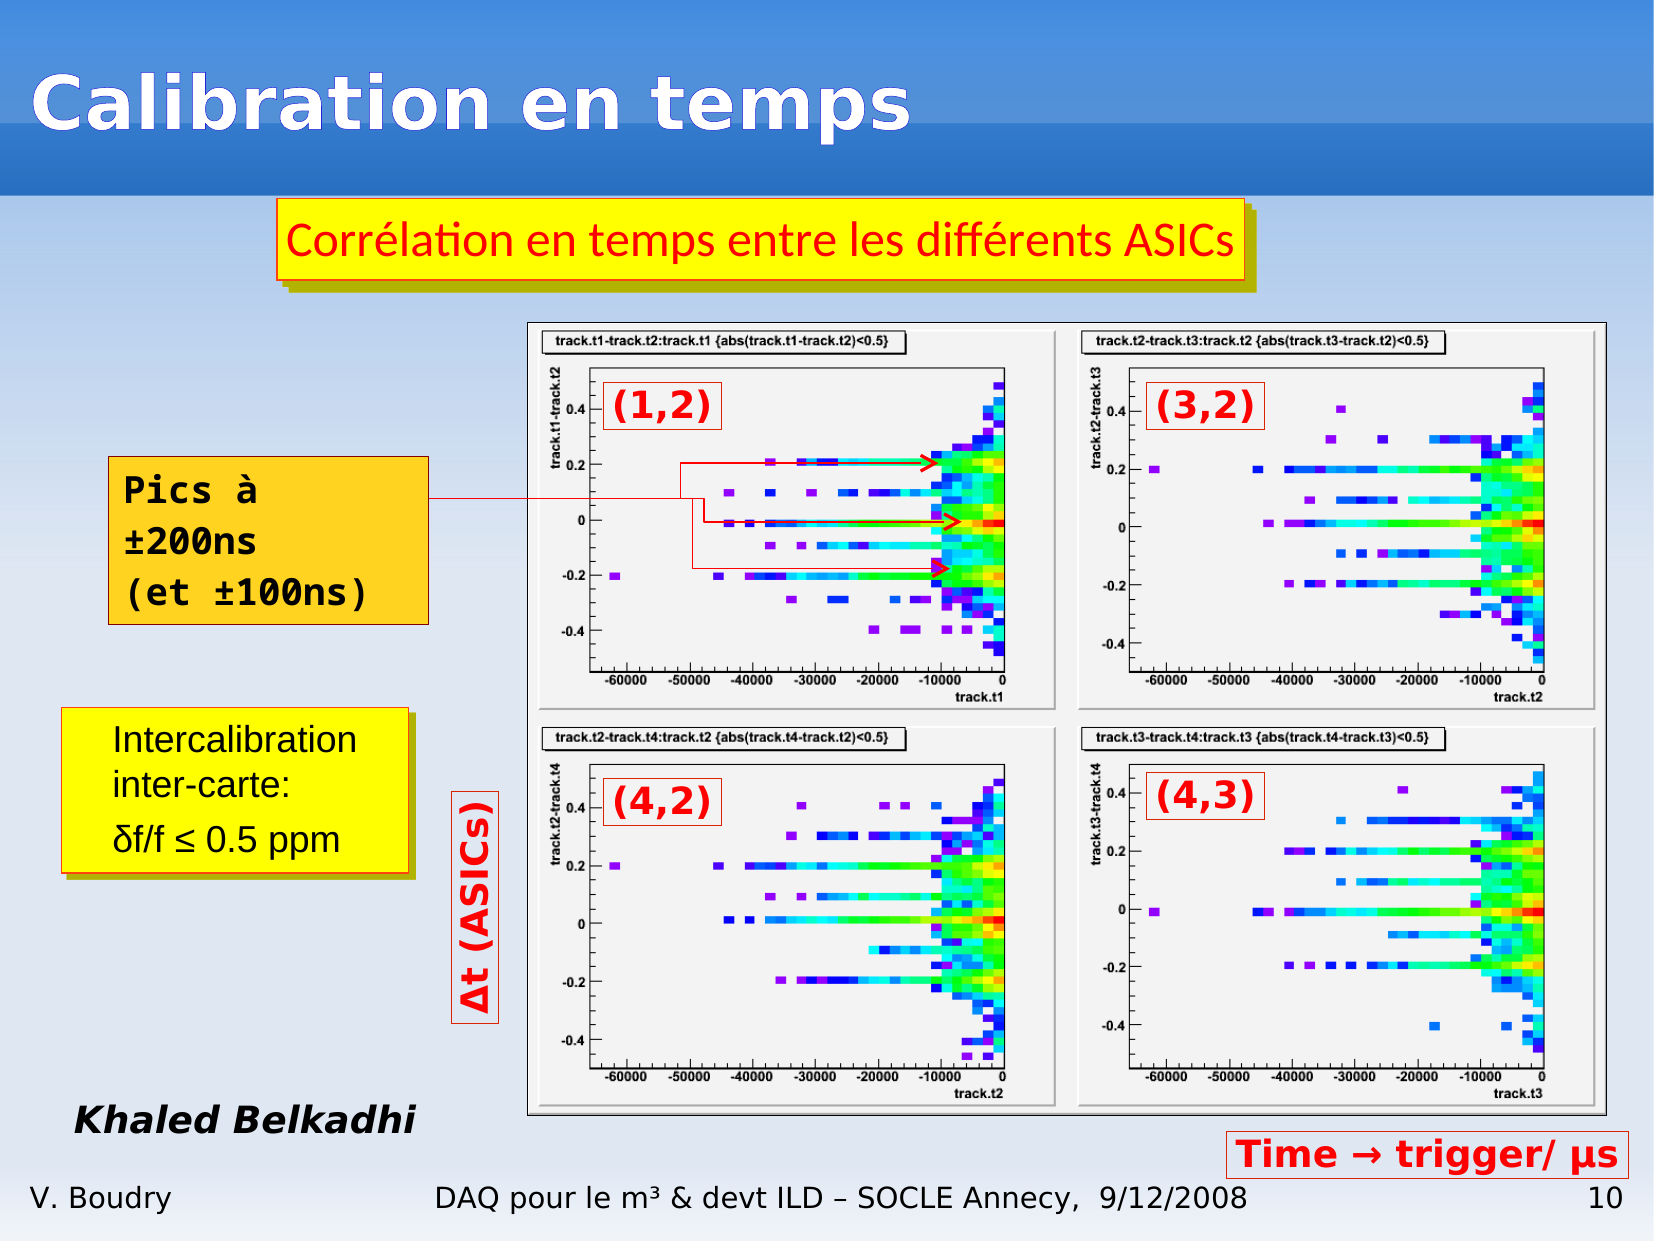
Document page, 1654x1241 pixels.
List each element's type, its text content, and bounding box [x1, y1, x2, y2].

text_box Δt (ASICs) [451, 791, 499, 1024]
text_box Intercalibration inter-carte: δf/f ≤ 0.5 ppm [61, 707, 409, 874]
title Calibration en temps [29, 59, 1654, 148]
text_box Corrélation en temps entre les différents ASICs [277, 198, 1245, 281]
text_box (4,3) [1146, 772, 1265, 820]
text_box (4,2) [603, 778, 722, 826]
text_box Time → trigger/ μs [1226, 1131, 1629, 1179]
text_box Khaled Belkadhi [59, 1091, 437, 1150]
text_box Pics à ±200ns (et ±100ns) [108, 456, 429, 584]
text_box (1,2) [603, 382, 722, 430]
picture [0, 0, 1654, 1241]
text_box (3,2) [1146, 382, 1265, 430]
